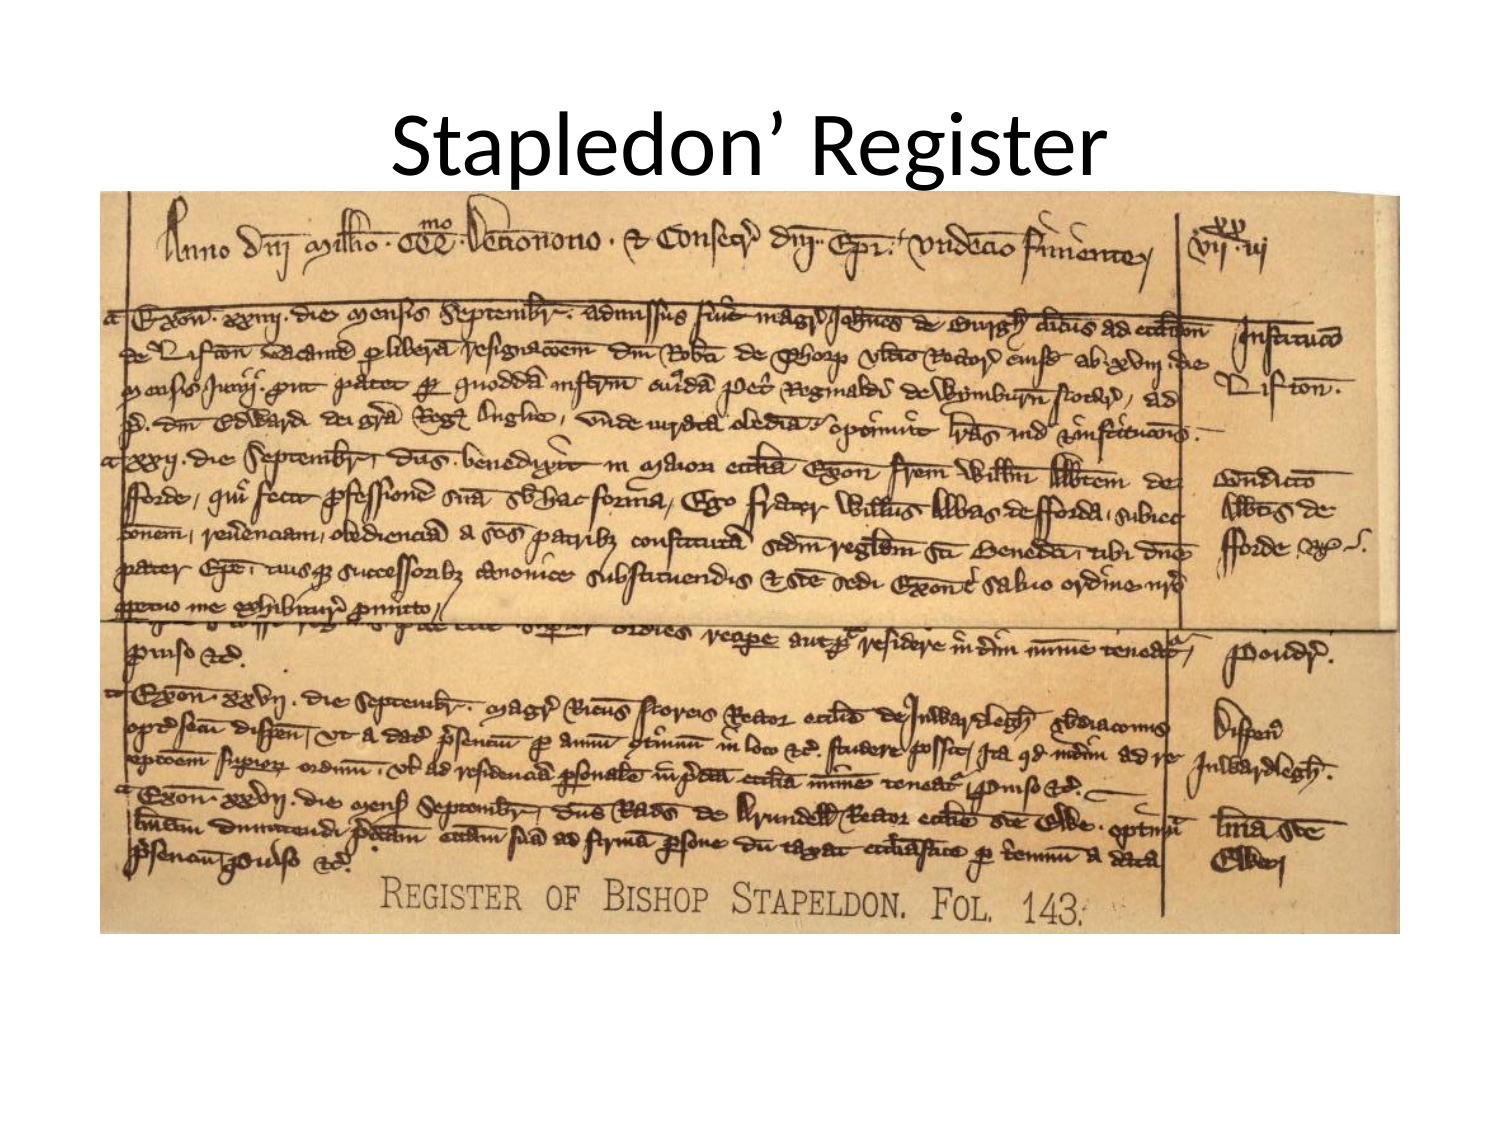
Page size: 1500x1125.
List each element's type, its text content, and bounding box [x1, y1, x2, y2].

picture [100, 191, 1400, 934]
title Stapledon’ Register [75, 45, 1425, 233]
